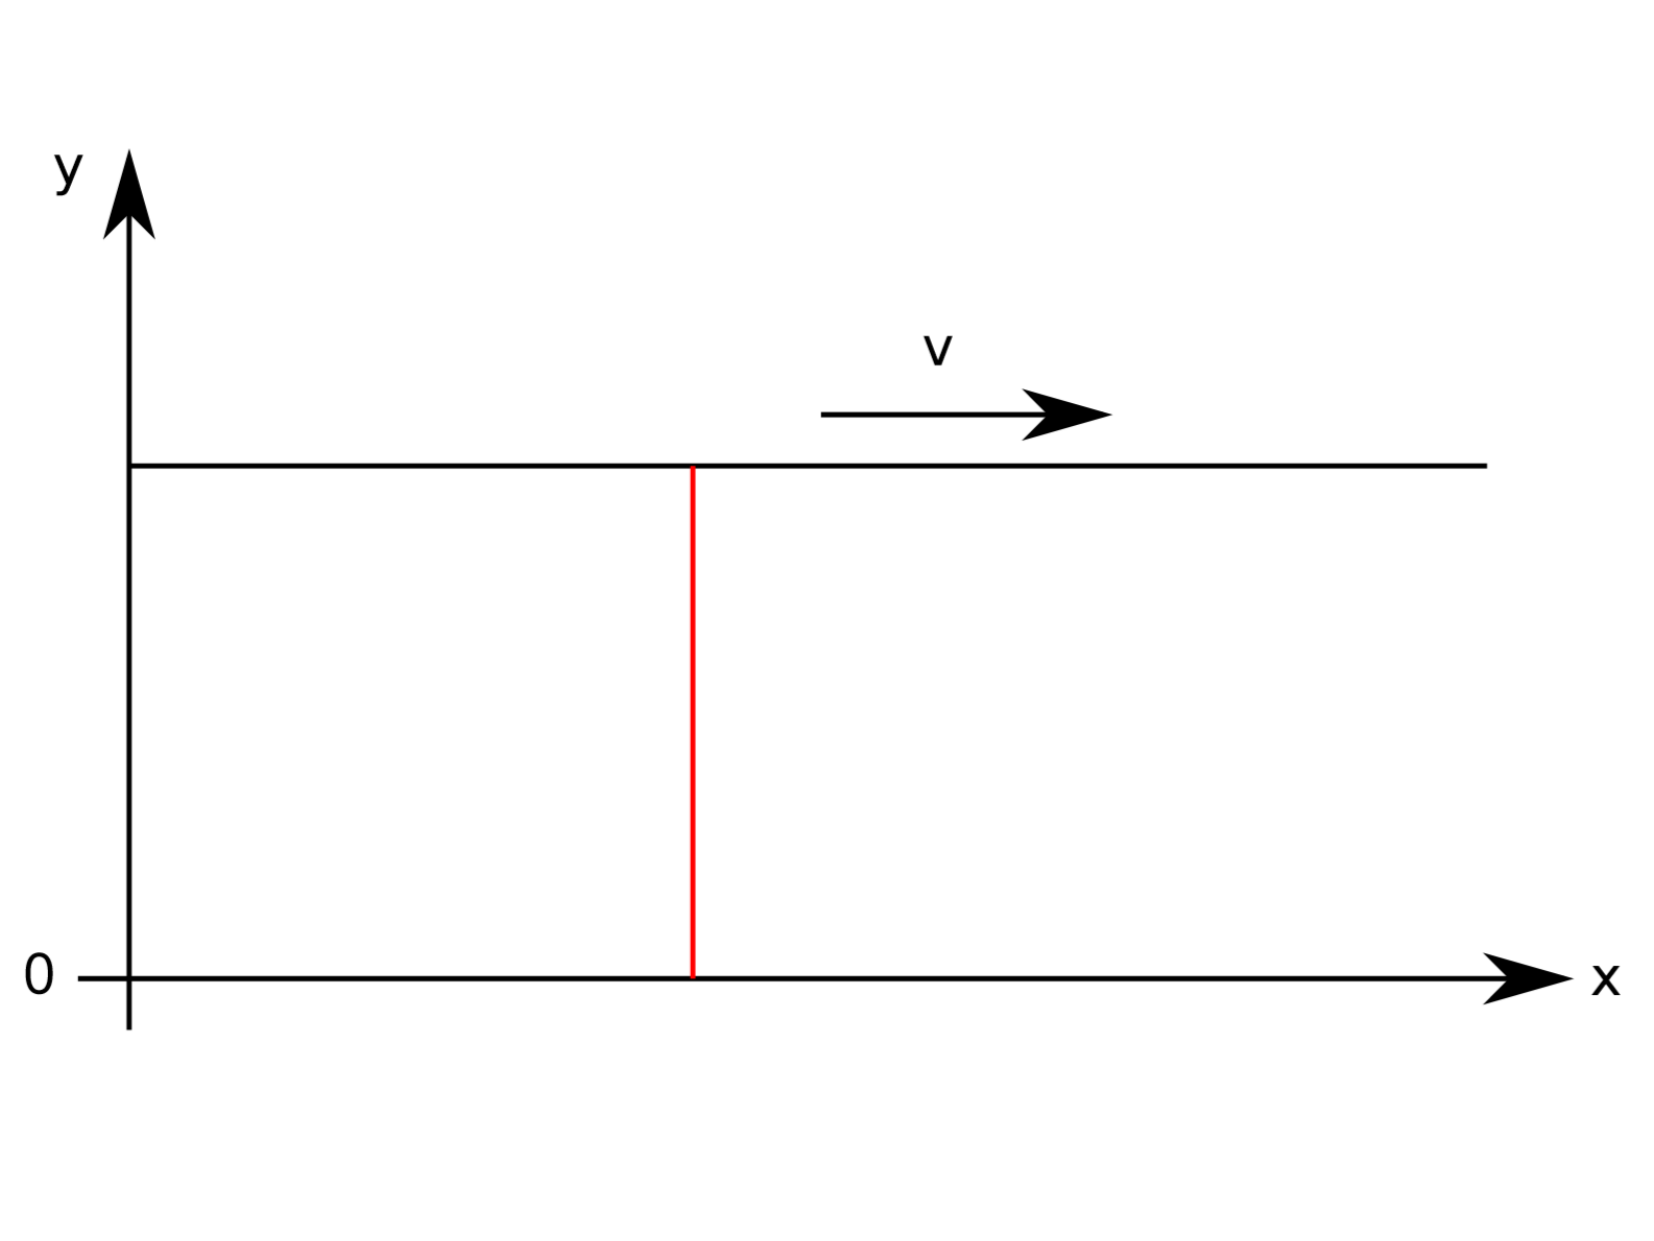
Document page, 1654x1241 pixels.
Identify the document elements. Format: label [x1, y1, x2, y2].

picture [0, 141, 1654, 1041]
